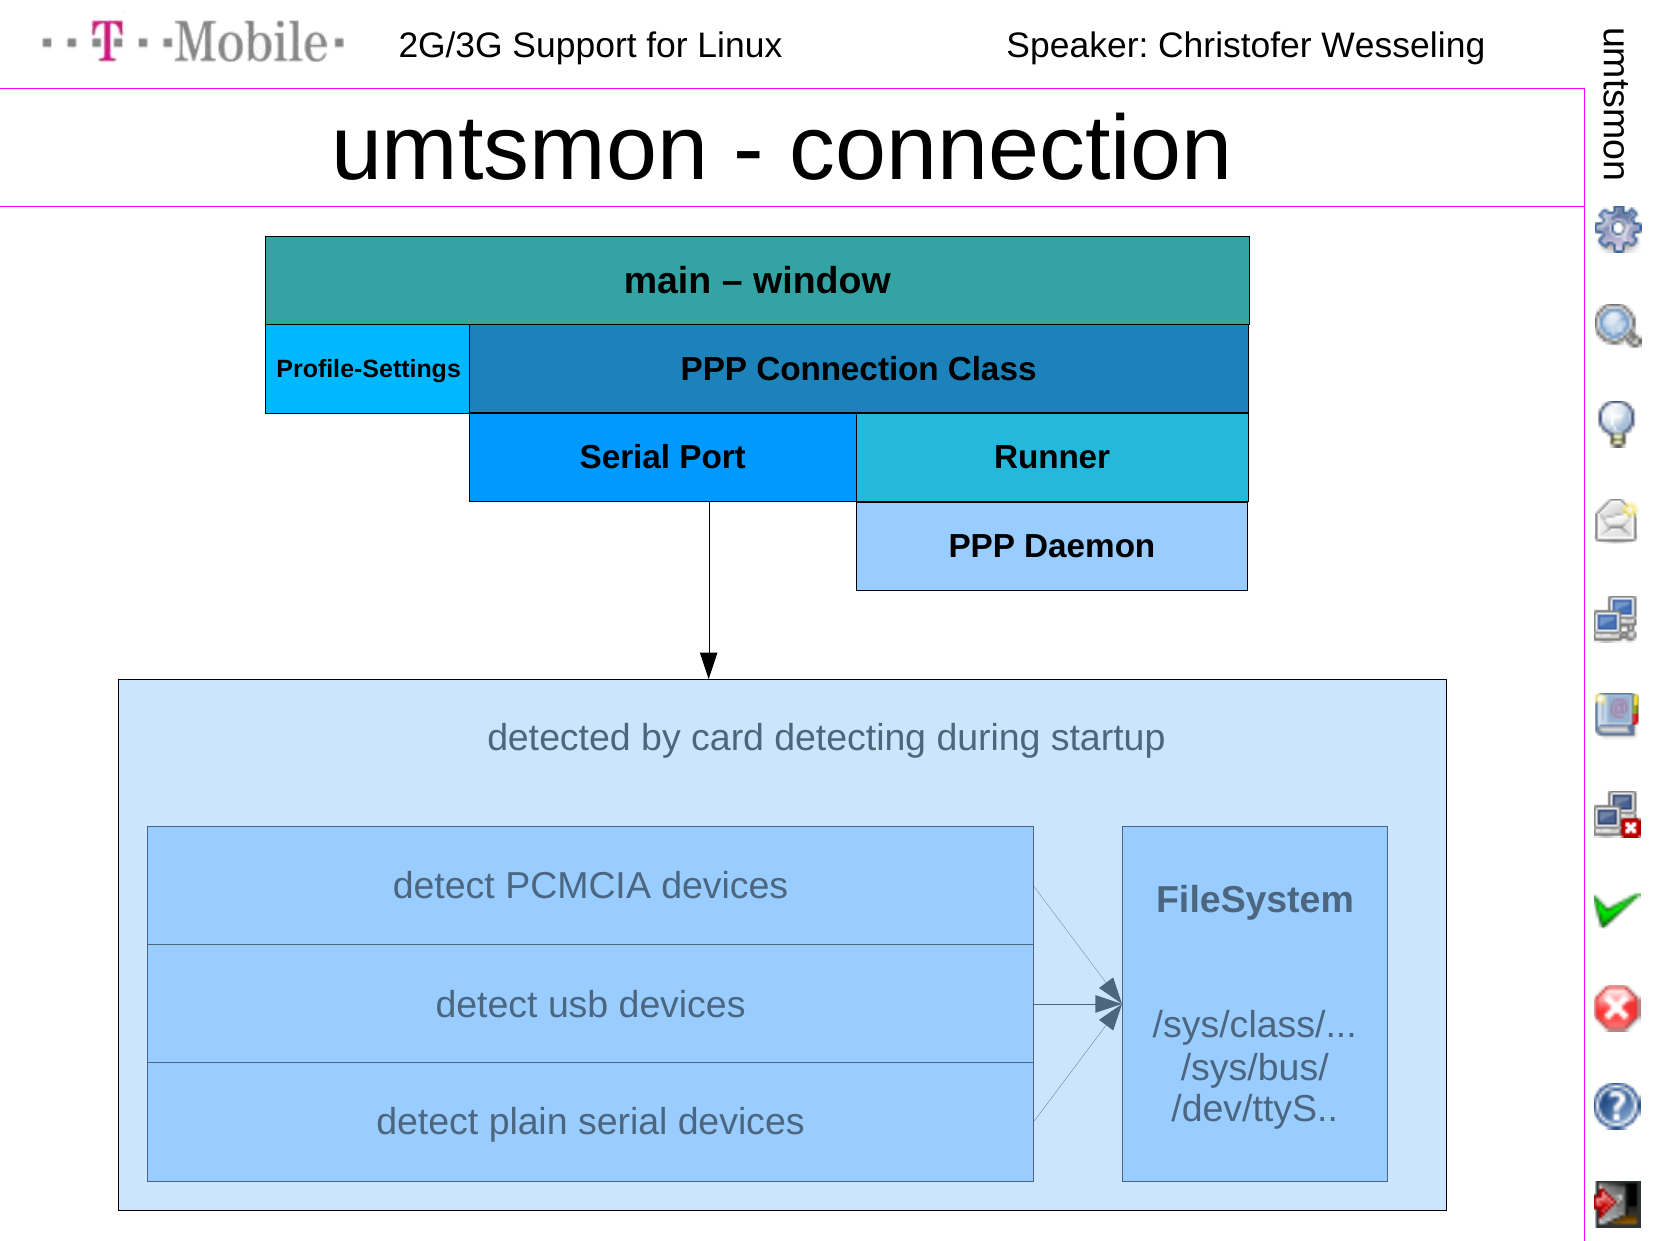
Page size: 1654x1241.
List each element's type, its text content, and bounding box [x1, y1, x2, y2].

text_box Runner [856, 413, 1249, 502]
title umtsmon - connection [0, 90, 1565, 205]
text_box Profile-Settings [265, 325, 473, 414]
picture [1595, 304, 1642, 351]
picture [1594, 791, 1641, 838]
picture [11, 6, 365, 77]
text_box PPP Connection Class [469, 325, 1249, 413]
text_box main – window [265, 236, 1250, 325]
picture [1594, 888, 1641, 935]
text_box Serial Port [469, 413, 856, 502]
picture [1594, 985, 1641, 1032]
picture [1594, 693, 1641, 740]
picture [1595, 206, 1642, 253]
picture [1594, 596, 1641, 643]
picture [1594, 499, 1641, 546]
picture [1594, 401, 1641, 448]
text_box PPP Daemon [856, 502, 1248, 591]
text_box [118, 679, 1447, 1211]
picture [1594, 1181, 1641, 1228]
picture [1594, 1083, 1641, 1130]
